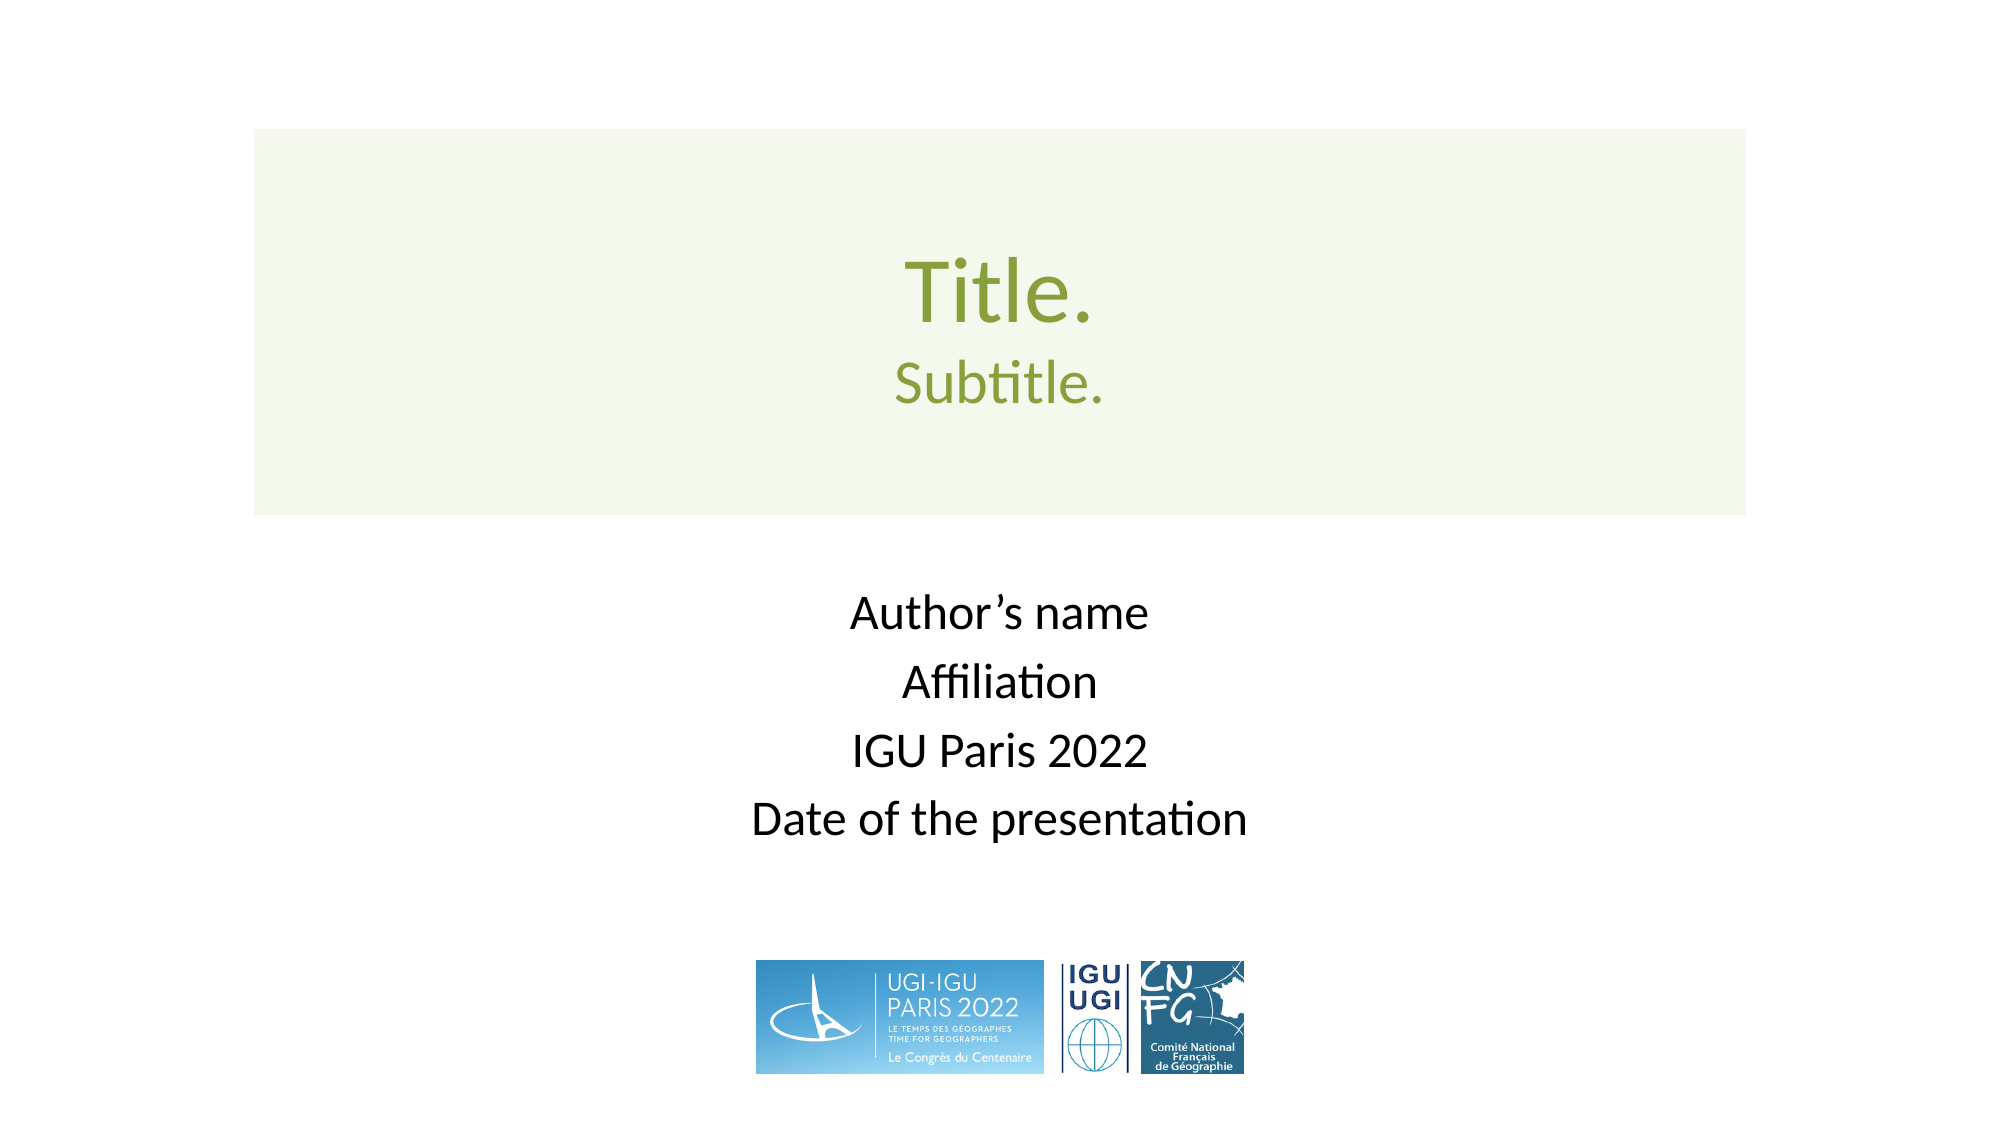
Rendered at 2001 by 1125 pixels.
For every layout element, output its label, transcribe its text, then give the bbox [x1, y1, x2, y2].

picture [1141, 961, 1244, 1074]
subtitle Author’s name Affiliation IGU Paris 2022 Date of the presentation [249, 583, 1750, 856]
picture [756, 960, 1044, 1074]
picture [1051, 960, 1138, 1074]
text_box Title. Subtitle. [254, 129, 1746, 515]
